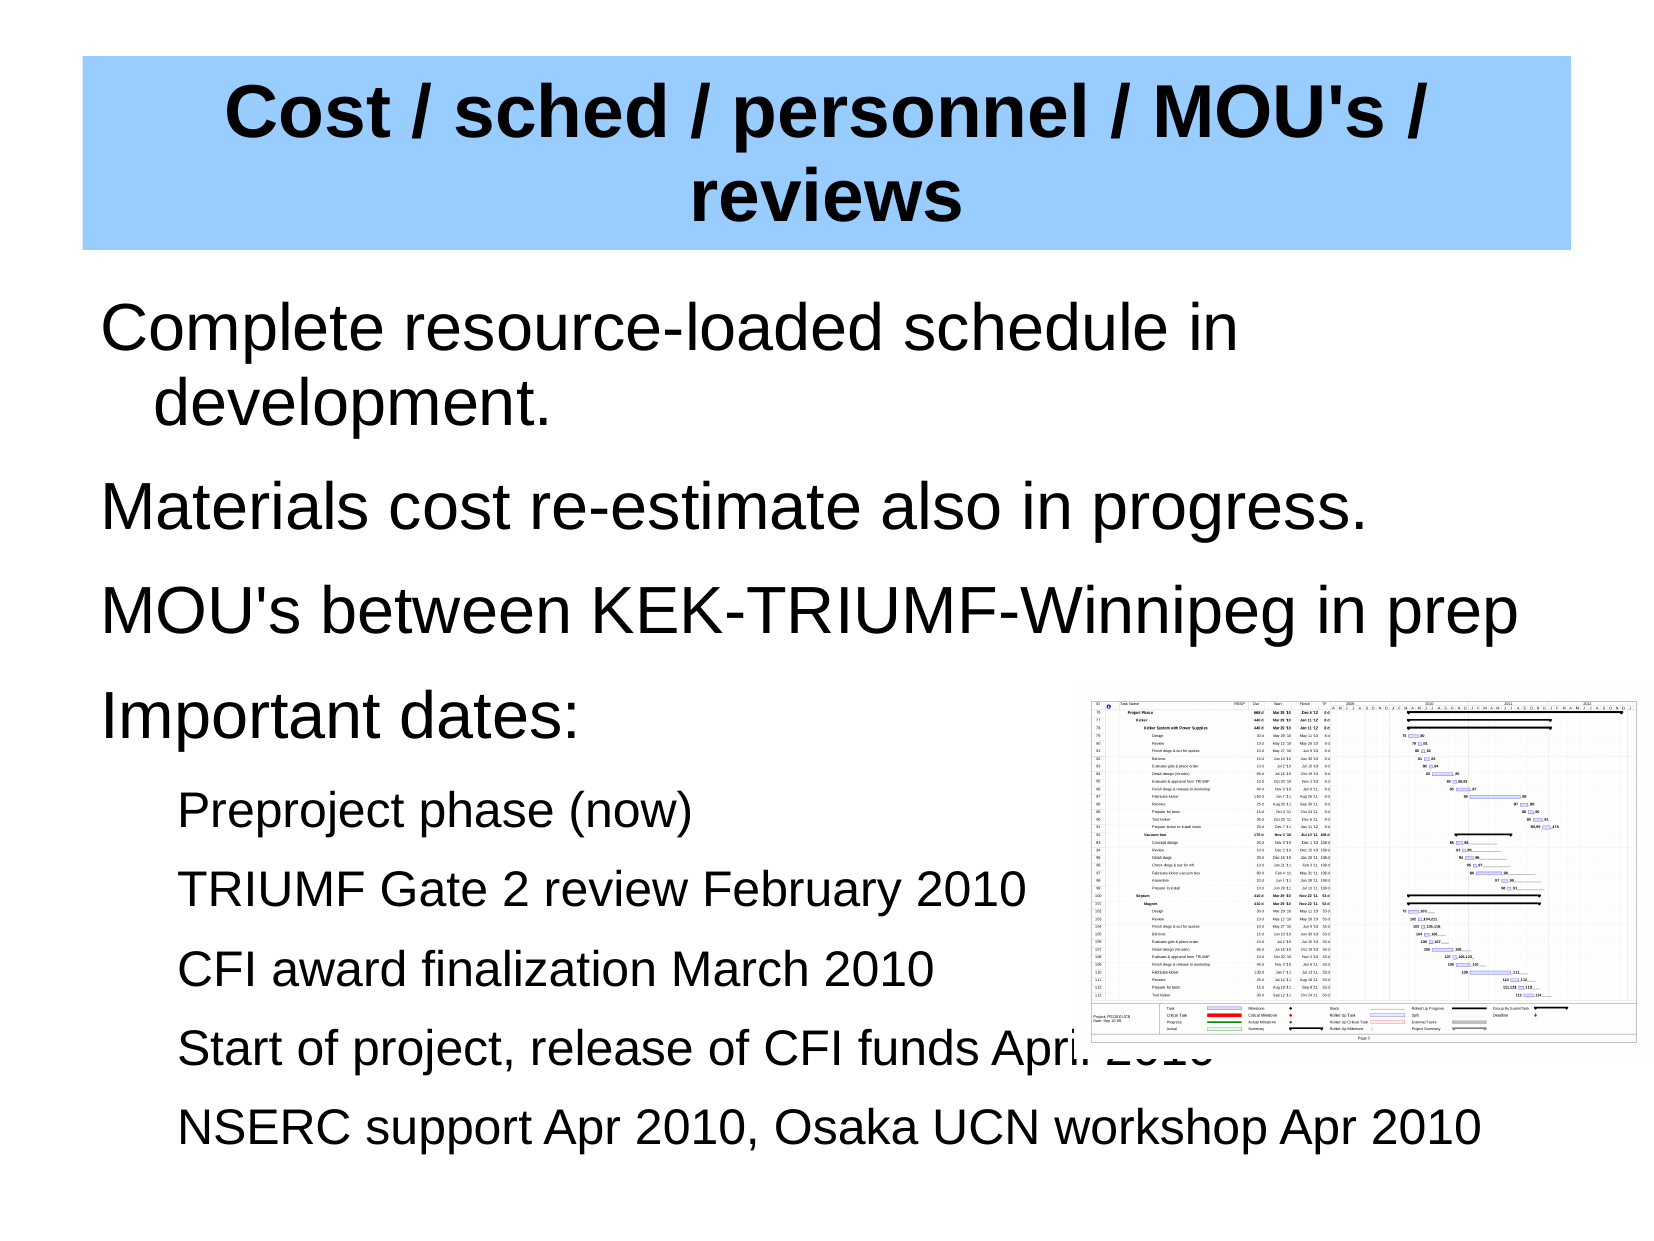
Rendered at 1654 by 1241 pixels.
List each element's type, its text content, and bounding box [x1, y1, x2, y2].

list Complete resource-loaded schedule in development. Materials cost re-estimate also in progress. MOU's between KEK-TRIUMF-Winnipeg in prep Important dates: Preproject phase (now) TRIUMF Gate 2 review February 2010 CFI award finalization March 2010 Start of project, release of CFI funds April 2010 NSERC support Apr 2010, Osaka UCN workshop Apr 2010 [82, 290, 1571, 1229]
title Cost / sched / personnel / MOU's / reviews [82, 56, 1571, 250]
picture [1074, 684, 1653, 1059]
